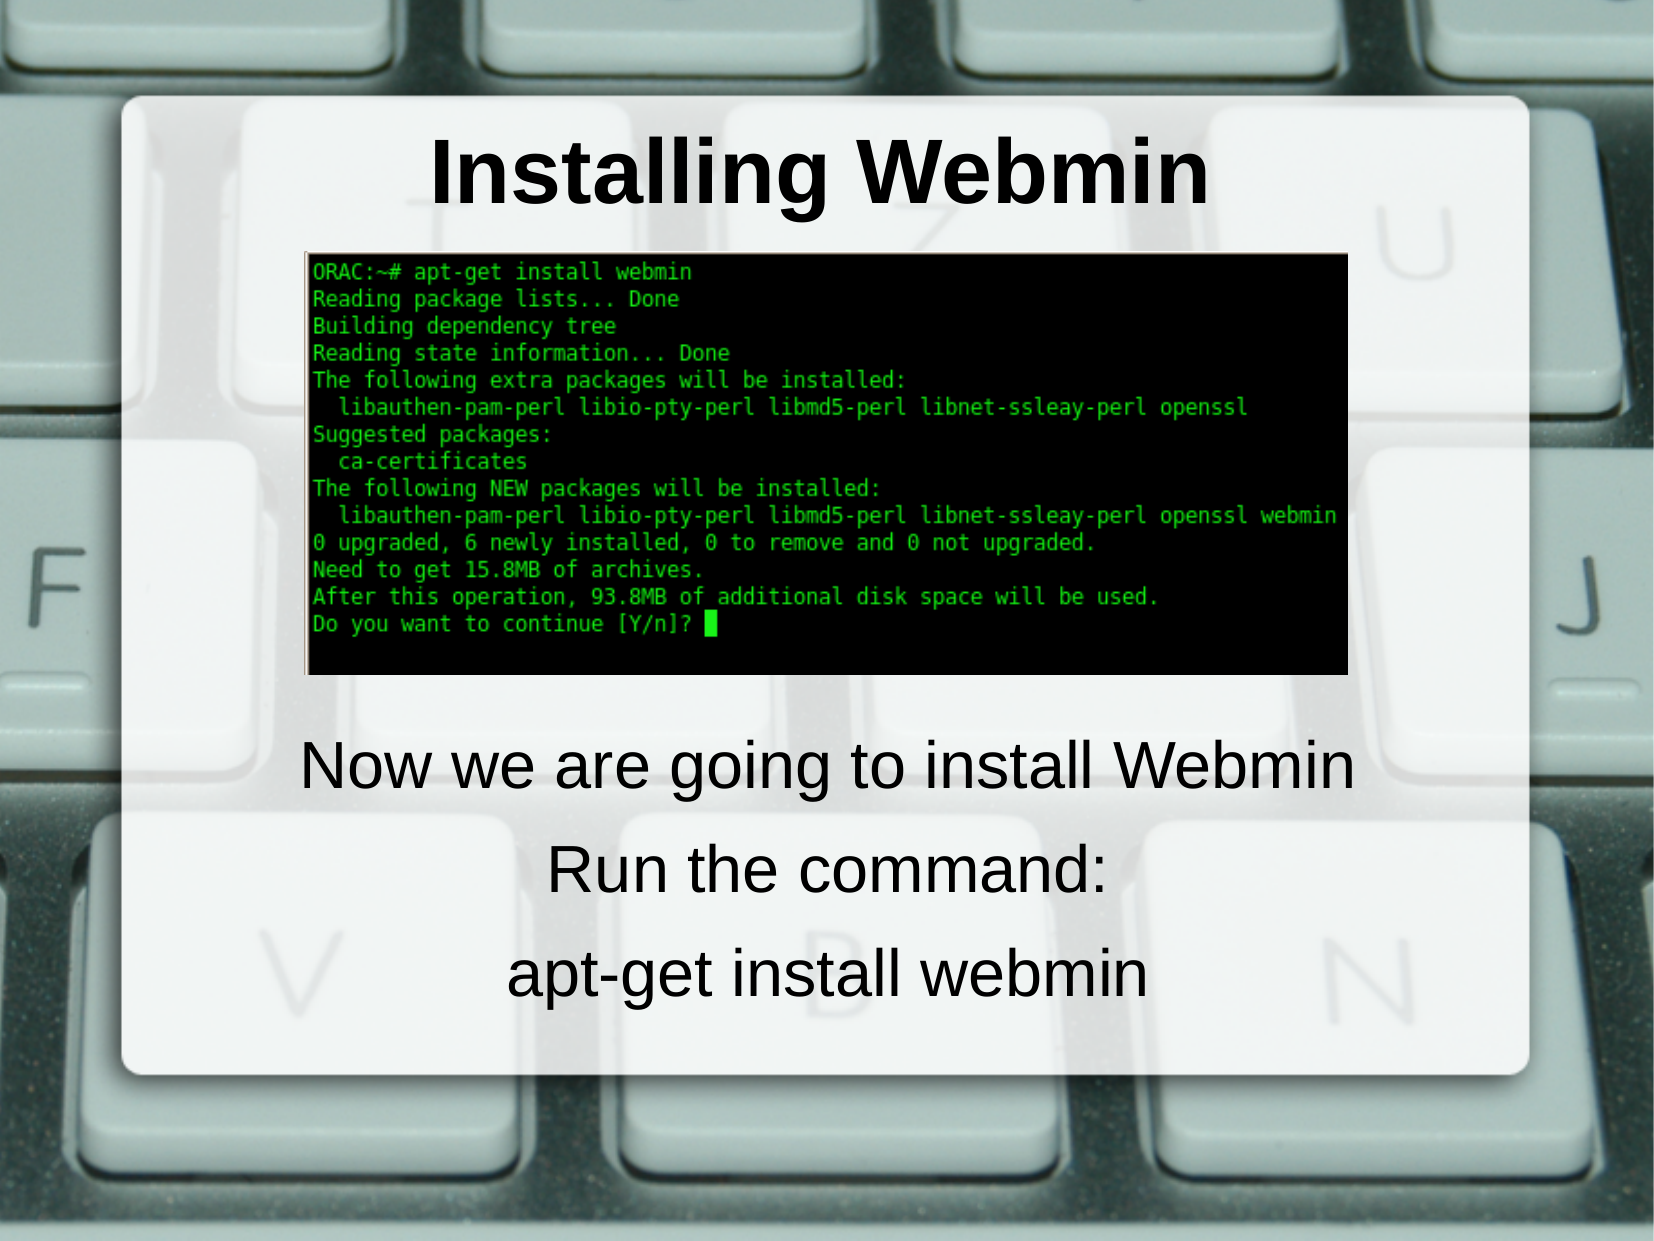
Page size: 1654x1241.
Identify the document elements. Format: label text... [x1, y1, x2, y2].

list Now we are going to install Webmin Run the command: apt-get install webmin [150, 675, 1507, 1055]
picture [0, 0, 1654, 1241]
title Installing Webmin [135, 112, 1506, 231]
